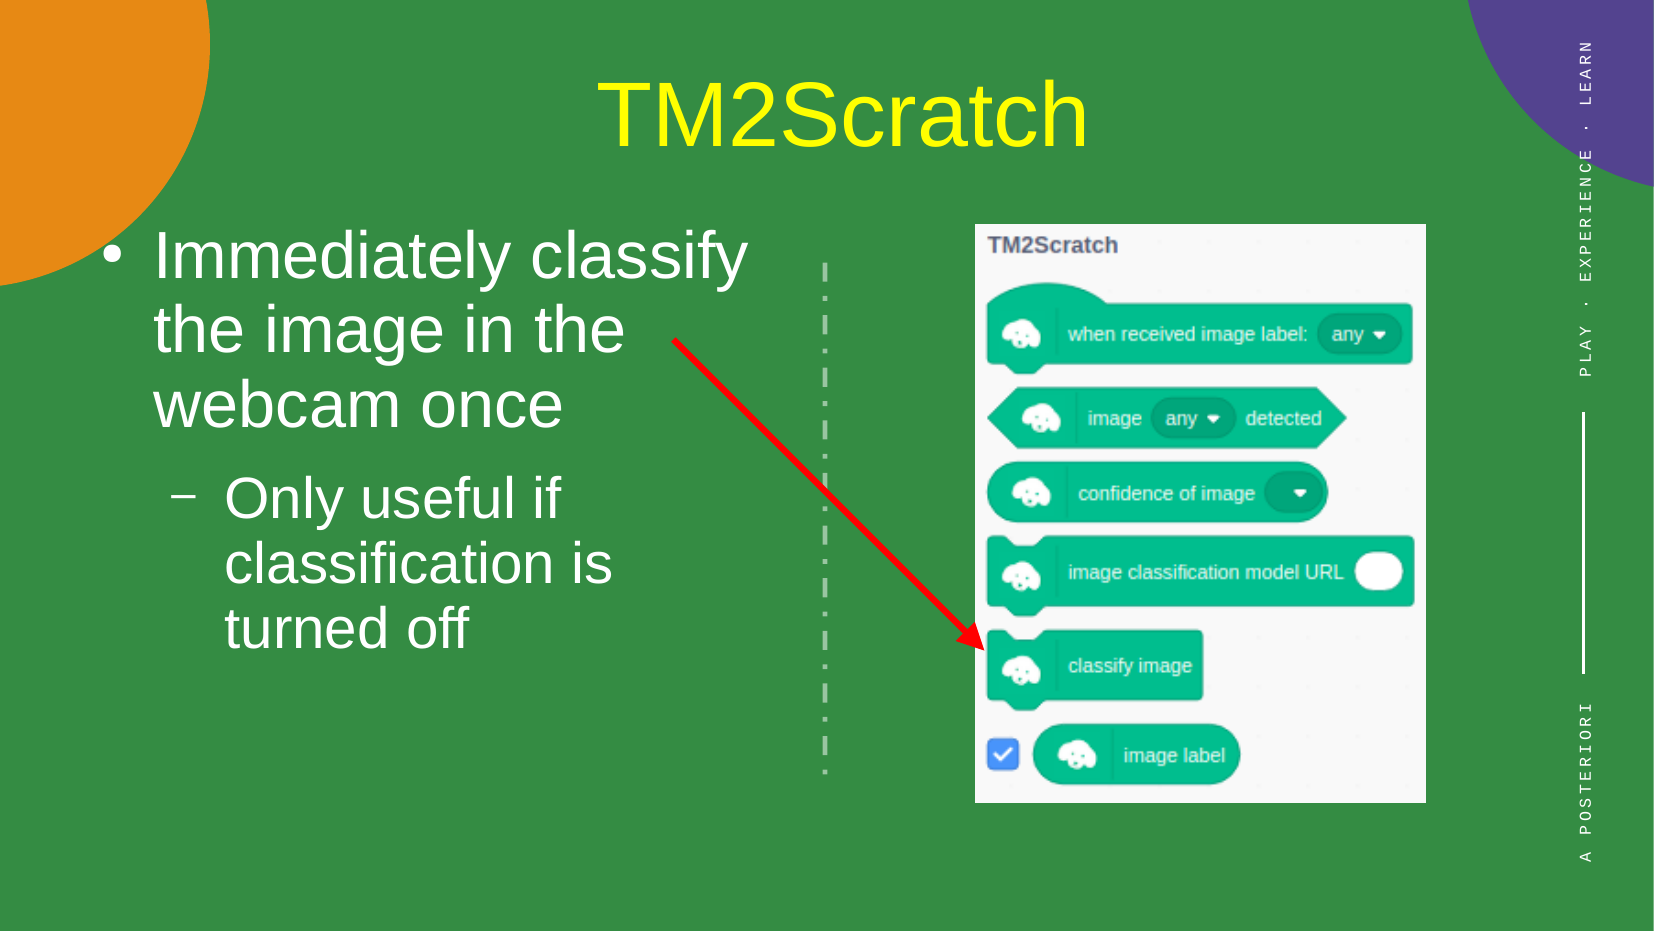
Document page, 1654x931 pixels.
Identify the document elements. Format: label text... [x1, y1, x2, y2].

picture [975, 224, 1426, 804]
title TM2Scratch [187, 37, 1501, 193]
list Immediately classify the image in the webcam once Only useful if classification is turned off [82, 217, 788, 758]
